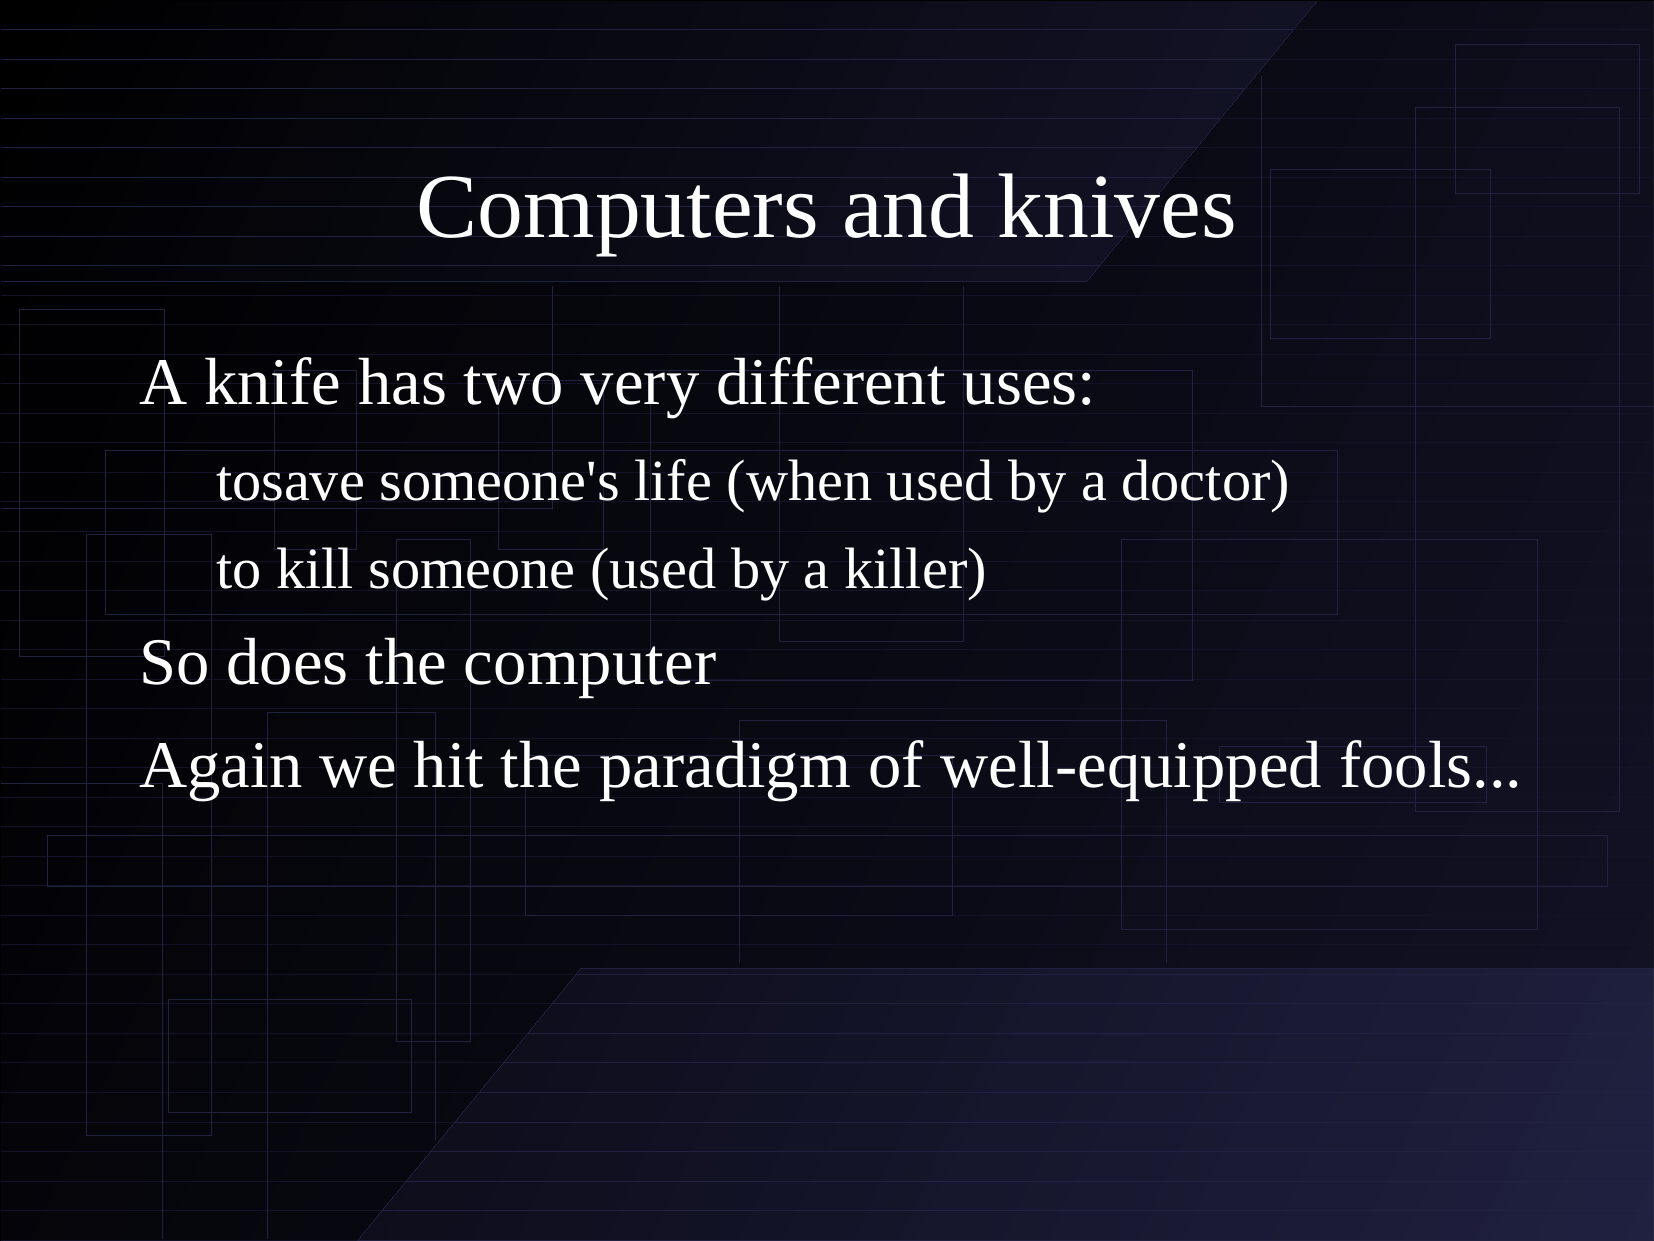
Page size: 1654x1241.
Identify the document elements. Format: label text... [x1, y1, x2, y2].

list A knife has two very different uses: tosave someone's life (when used by a doctor) to kill someone (used by a killer) So does the computer Again we hit the paradigm of well-equipped fools... [121, 344, 1534, 1127]
title Computers and knives [121, 102, 1534, 311]
